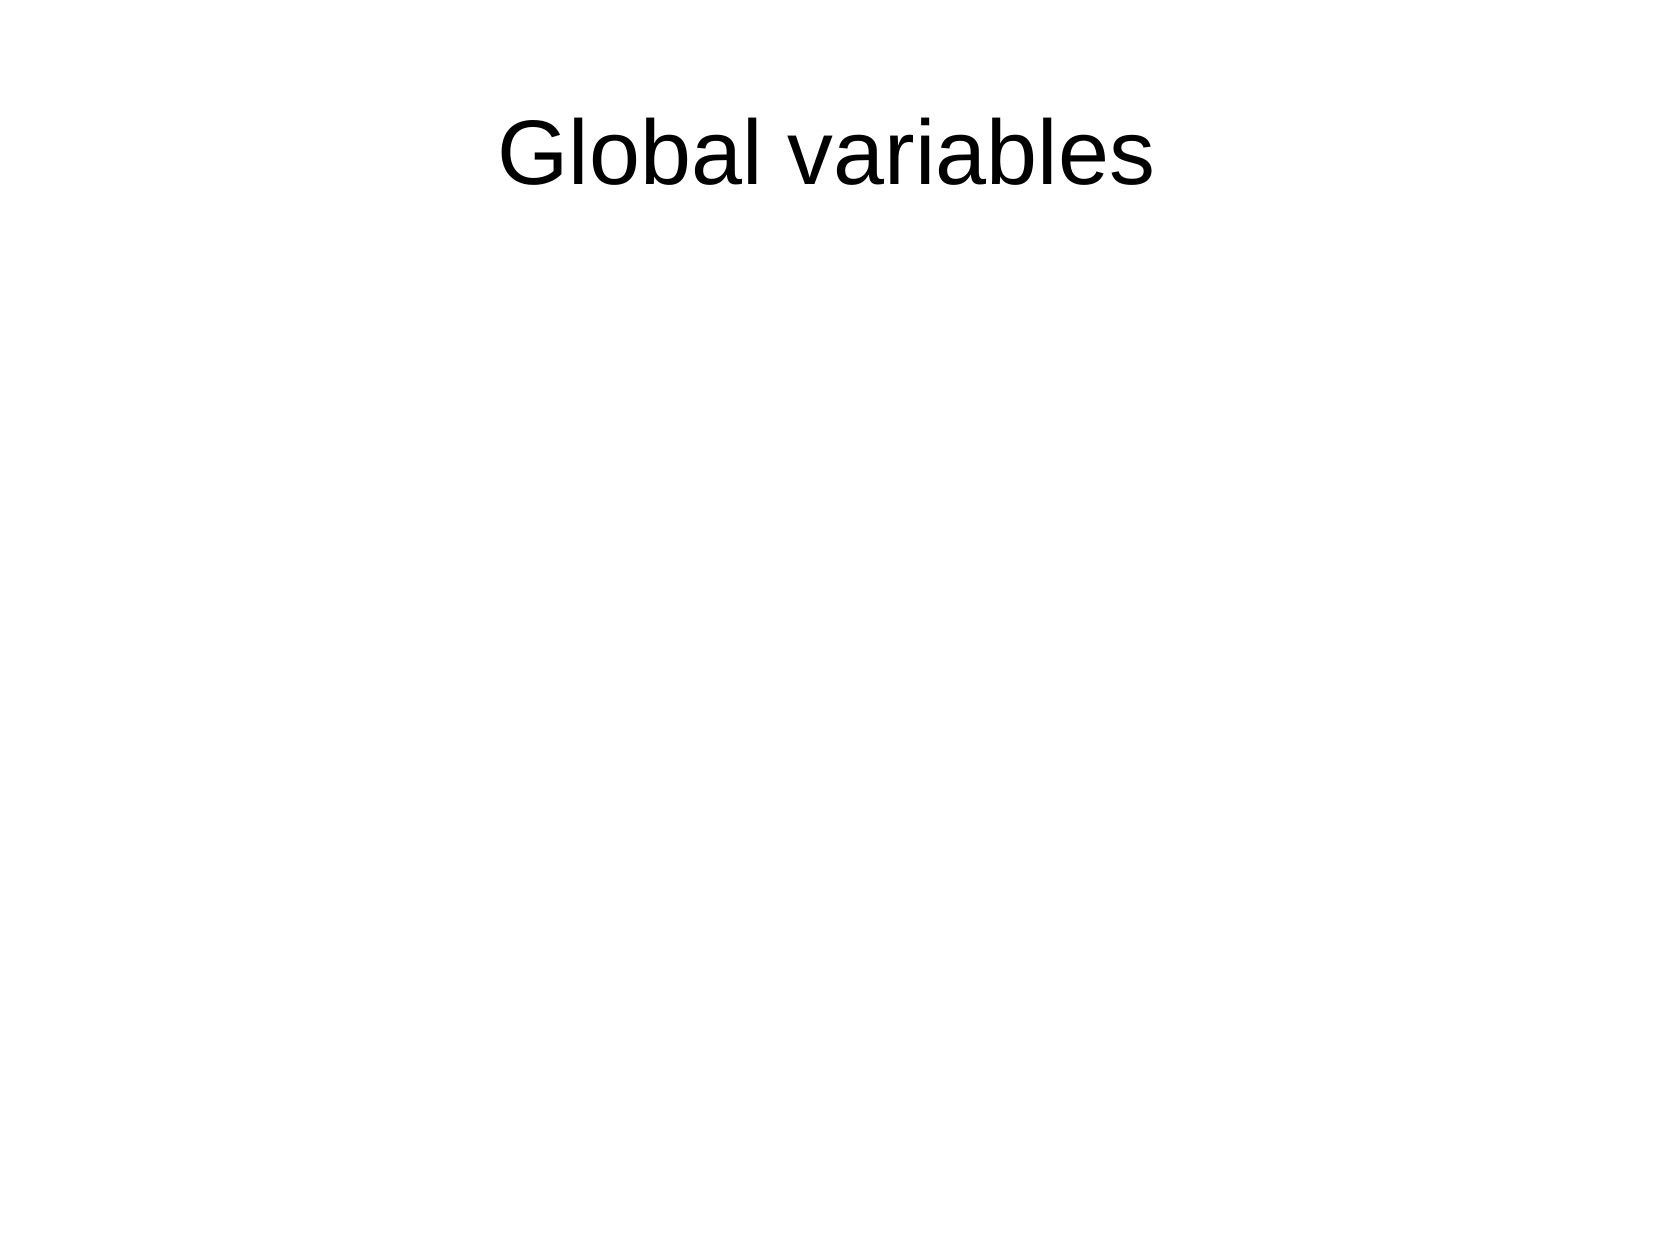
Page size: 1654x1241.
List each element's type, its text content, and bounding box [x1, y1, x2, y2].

title Global variables [82, 49, 1571, 257]
